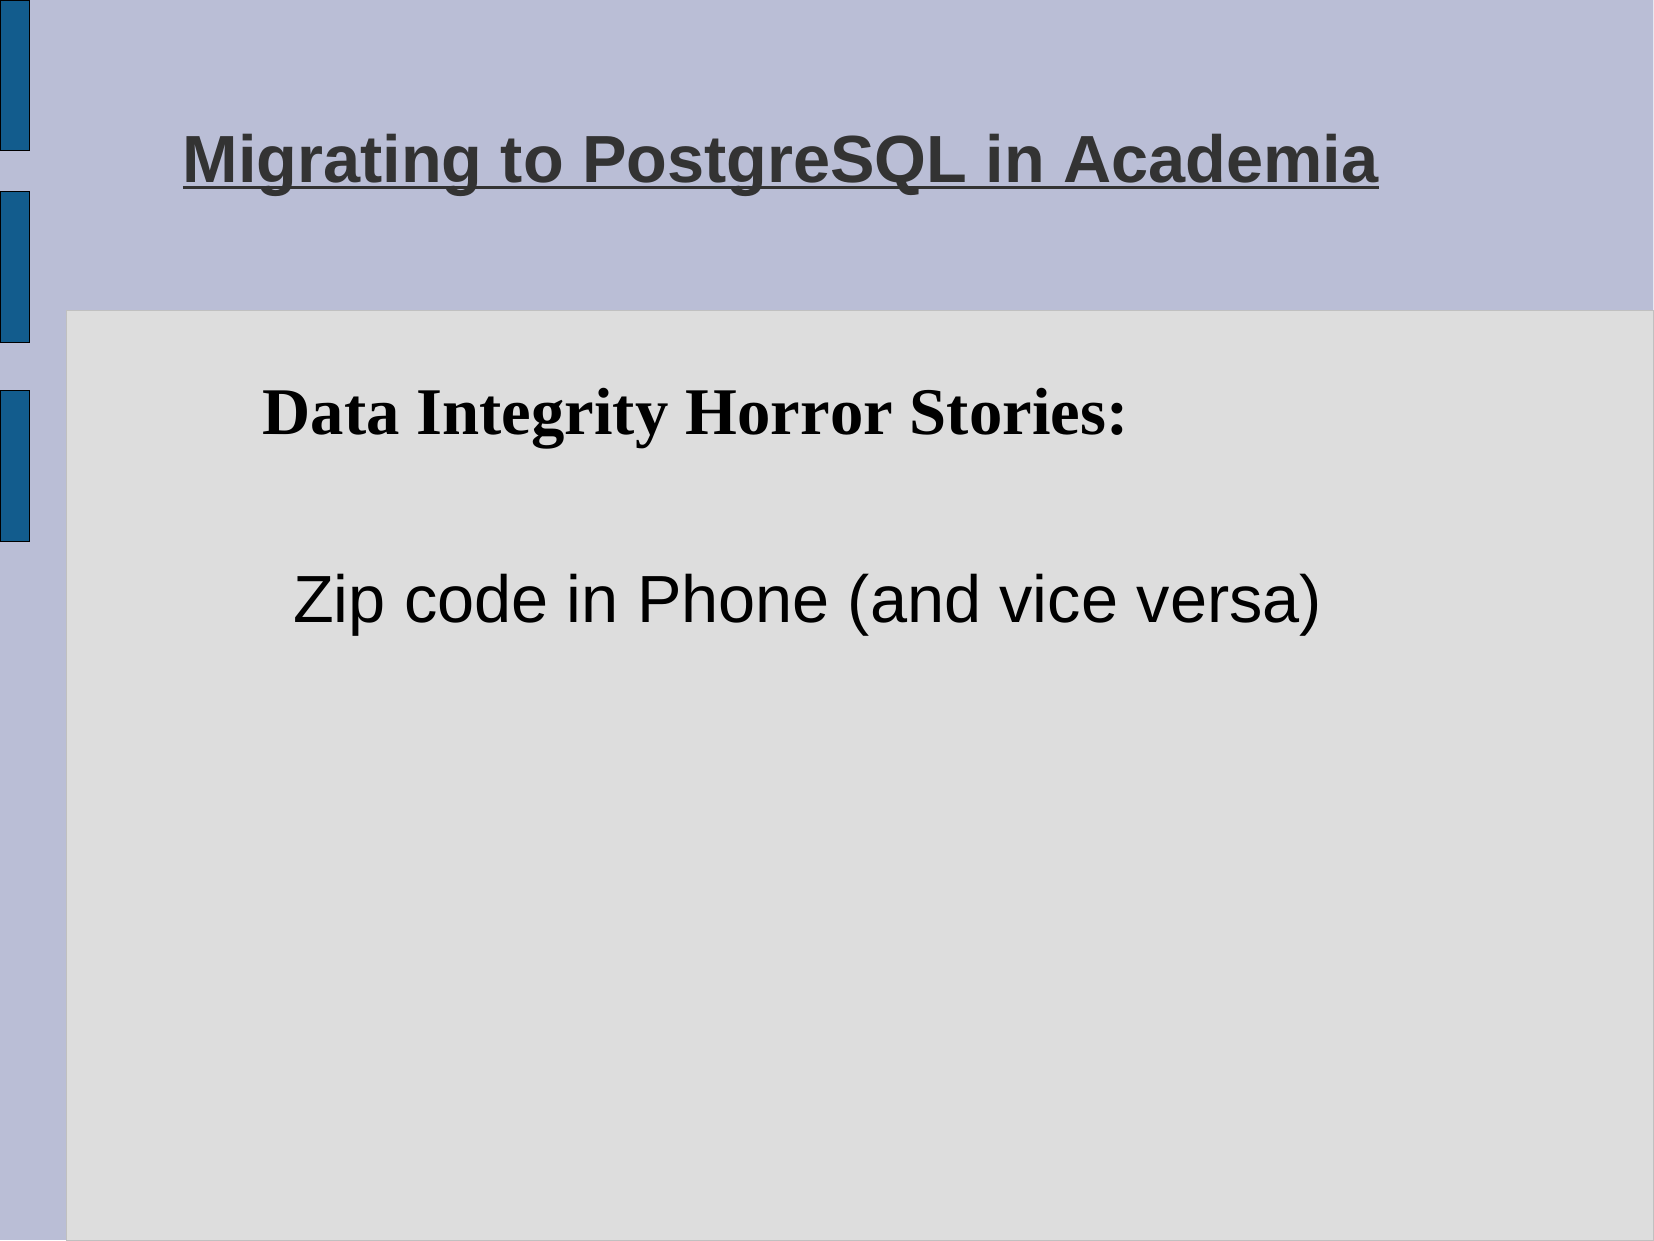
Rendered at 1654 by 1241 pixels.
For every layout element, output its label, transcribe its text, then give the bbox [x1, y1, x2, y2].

list Zip code in Phone (and vice versa) [275, 562, 1654, 713]
text_box Data Integrity Horror Stories: [262, 375, 1163, 450]
title Migrating to PostgreSQL in Academia [75, 55, 1488, 263]
